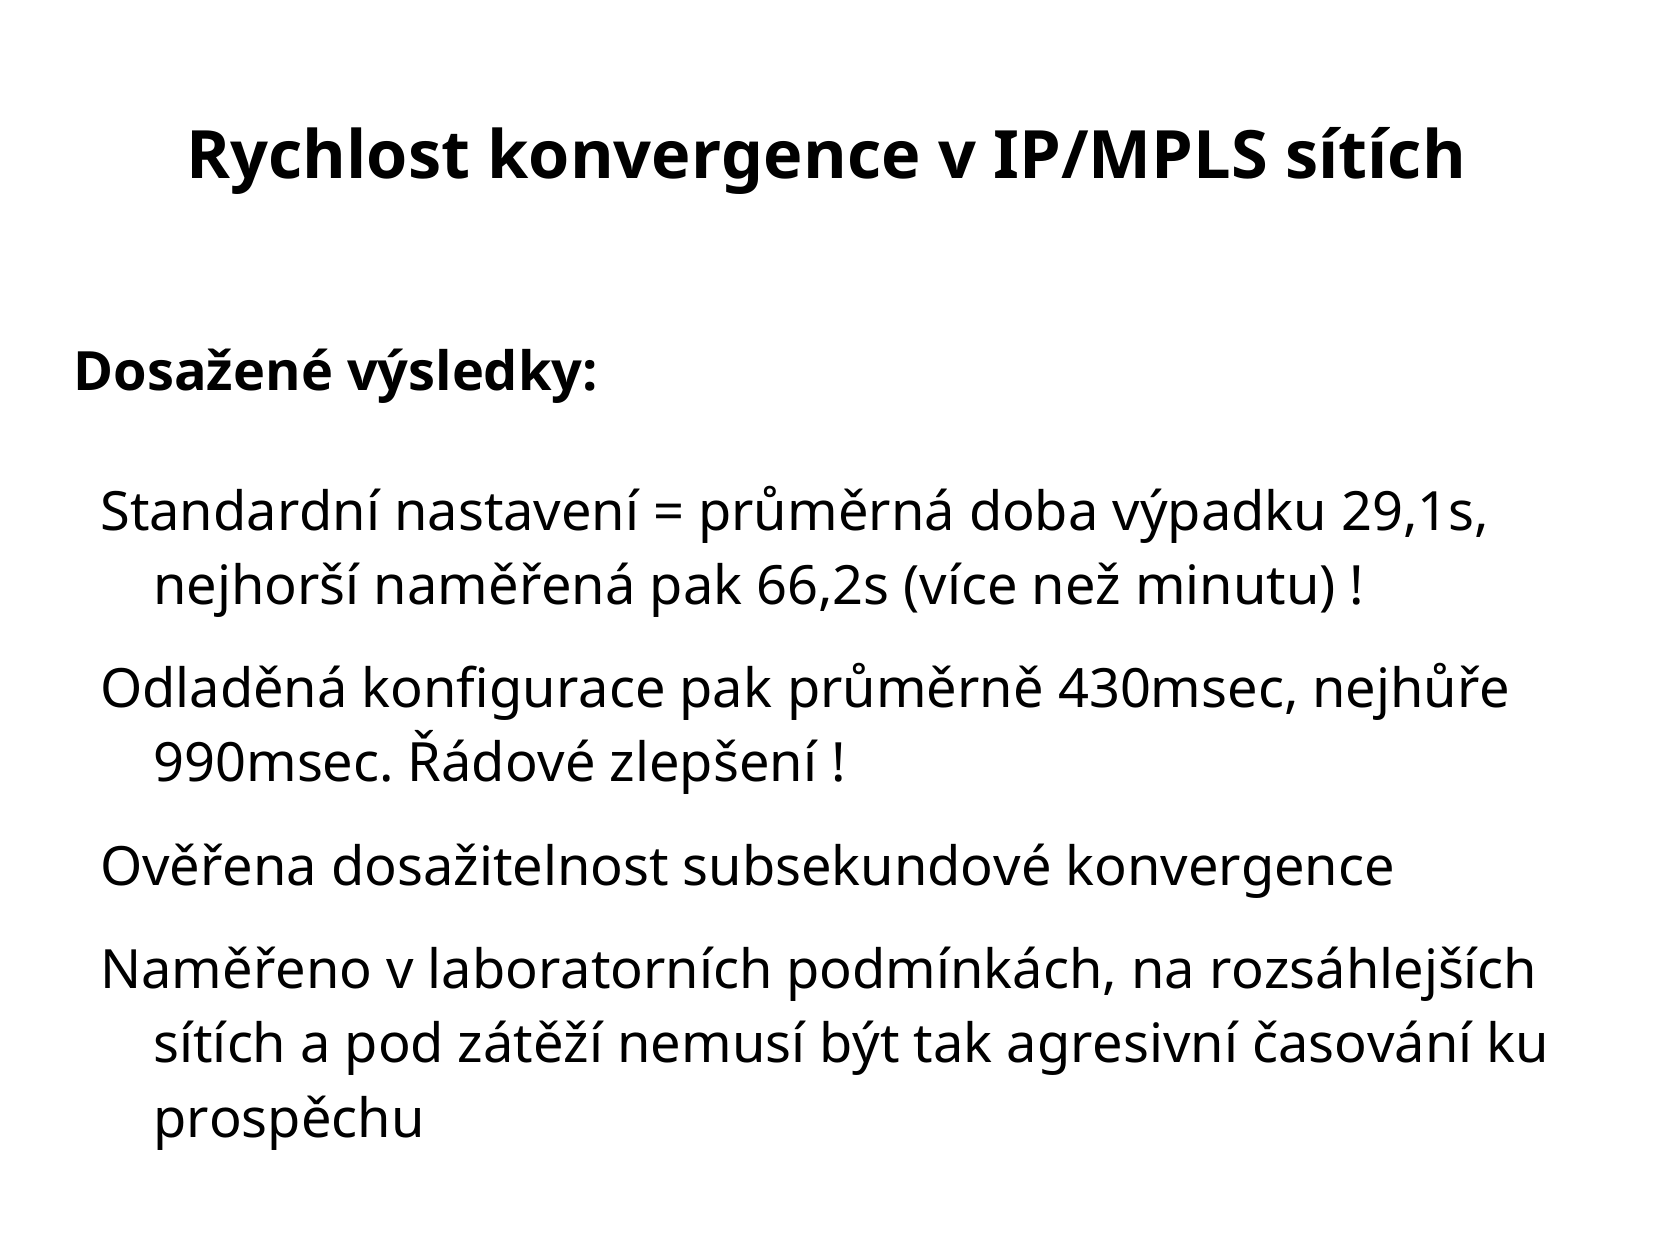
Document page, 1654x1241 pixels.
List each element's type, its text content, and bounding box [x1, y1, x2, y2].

text_box Dosažené výsledky: [59, 324, 1565, 406]
title Rychlost konvergence v IP/MPLS sítích [82, 49, 1571, 257]
list Standardní nastavení = průměrná doba výpadku 29,1s, nejhorší naměřená pak 66,2s (více než minutu) ! Odladěná konfigurace pak průměrně 430msec, nejhůře 990msec. Řádové zlepšení ! Ověřena dosažitelnost subsekundové konvergence Naměřeno v laboratorních podmínkách, na rozsáhlejších sítích a pod zátěží nemusí být tak agresivní časování ku prospěchu [82, 472, 1571, 1156]
